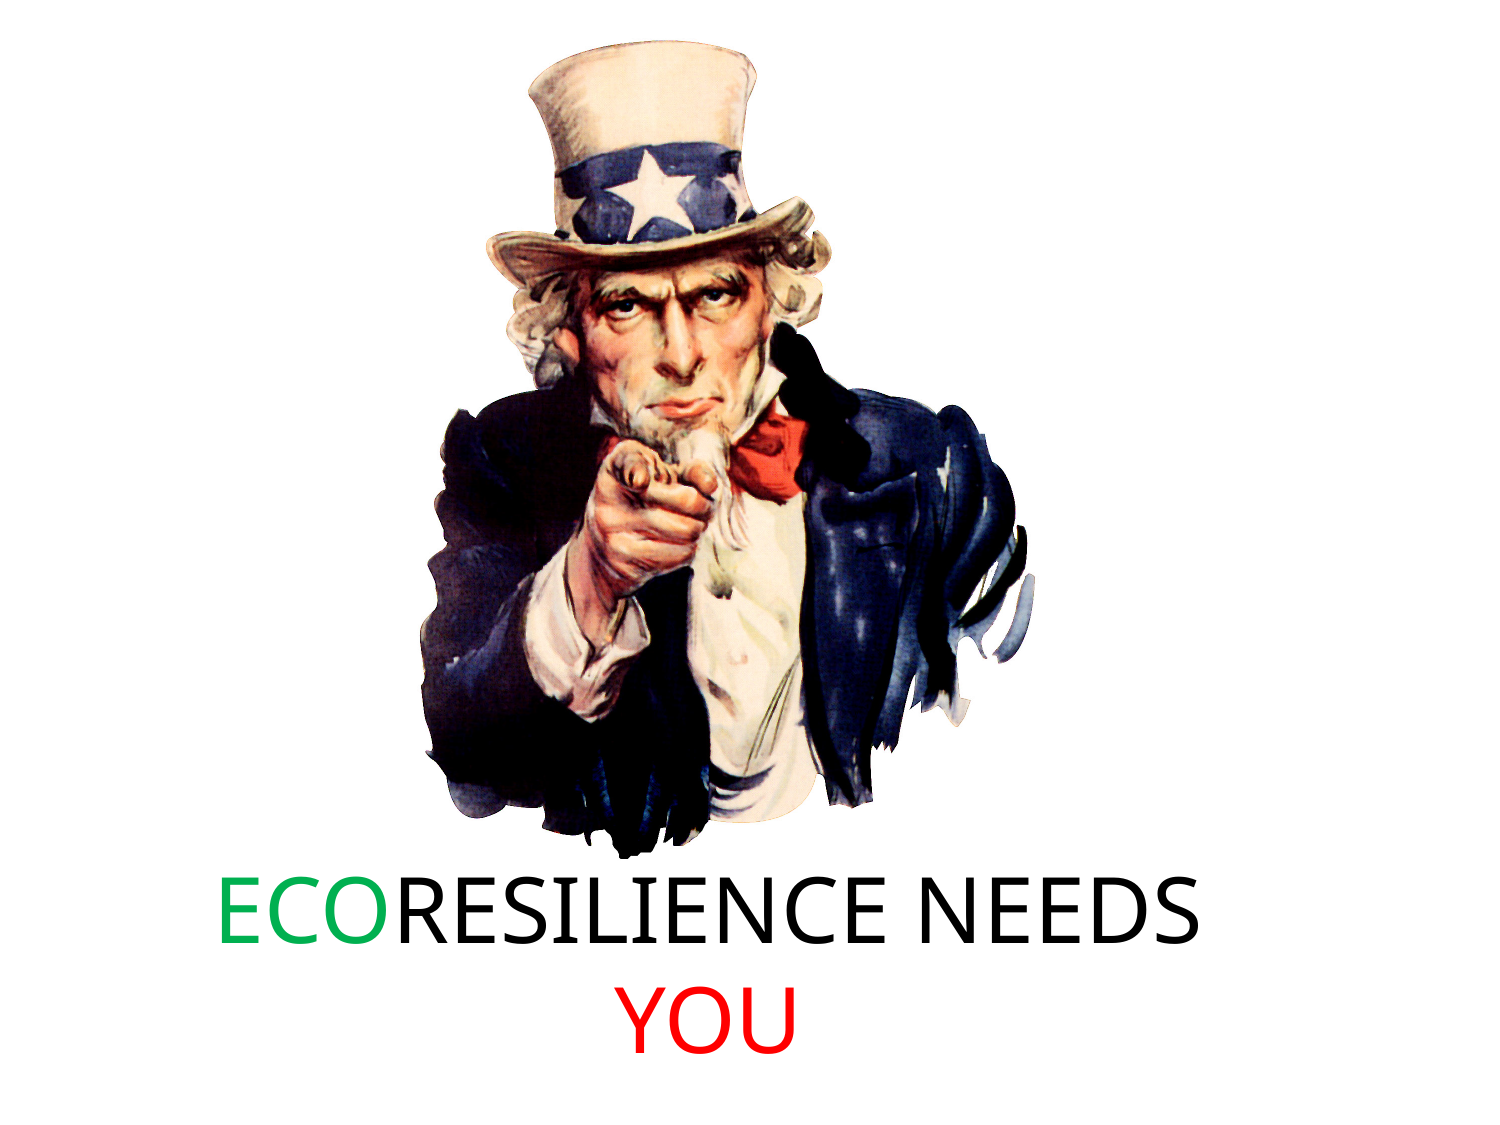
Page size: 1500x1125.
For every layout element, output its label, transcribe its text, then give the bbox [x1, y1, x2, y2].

picture [409, 22, 1046, 844]
text_box ECORESILIENCE NEEDS YOU [197, 844, 1220, 1079]
